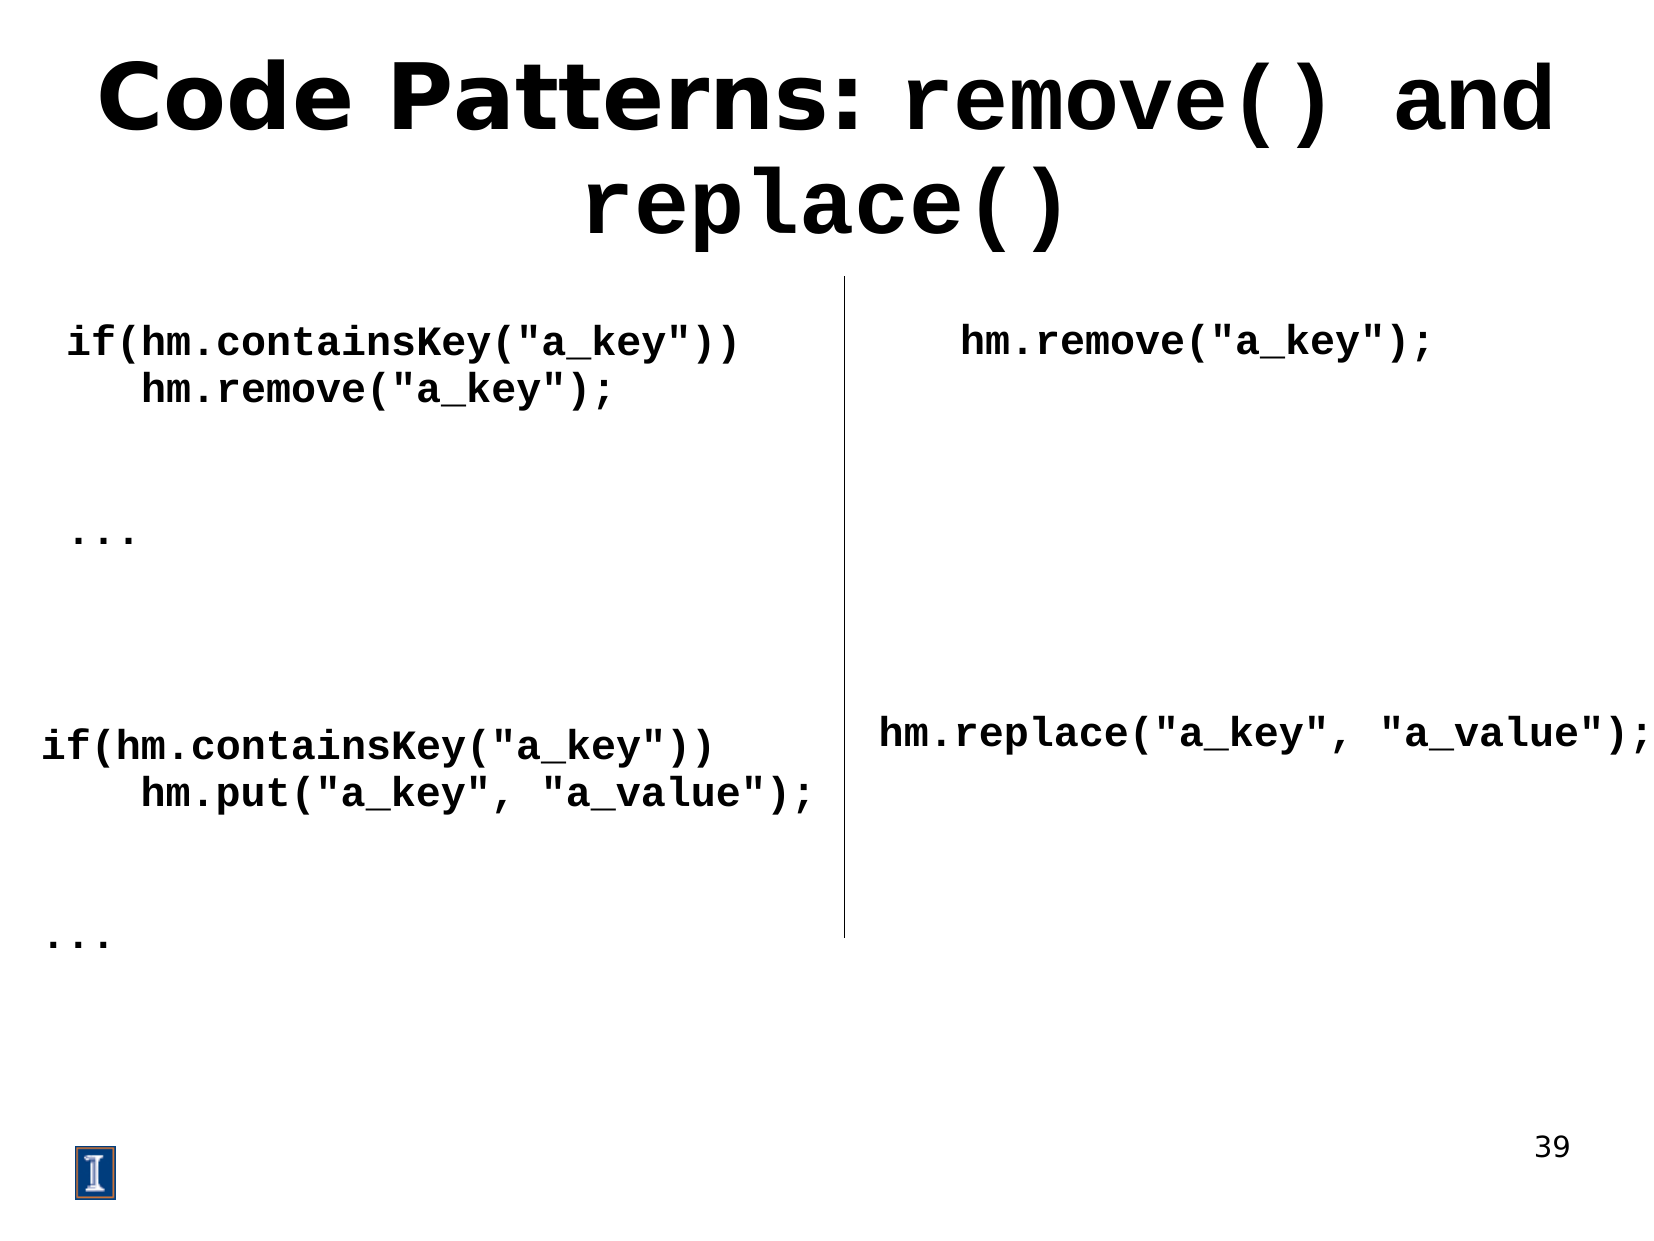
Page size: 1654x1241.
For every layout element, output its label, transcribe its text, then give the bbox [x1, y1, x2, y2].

picture [75, 1146, 116, 1200]
text_box hm.replace("a_key", "a_value"); [863, 703, 1654, 767]
title Code Patterns: remove() and replace() [82, 44, 1571, 262]
text_box if(hm.containsKey("a_key")) hm.put("a_key", "a_value"); ... [25, 717, 1001, 971]
text_box if(hm.containsKey("a_key")) hm.remove("a_key"); ... [51, 313, 776, 568]
text_box hm.remove("a_key"); [945, 312, 1471, 376]
